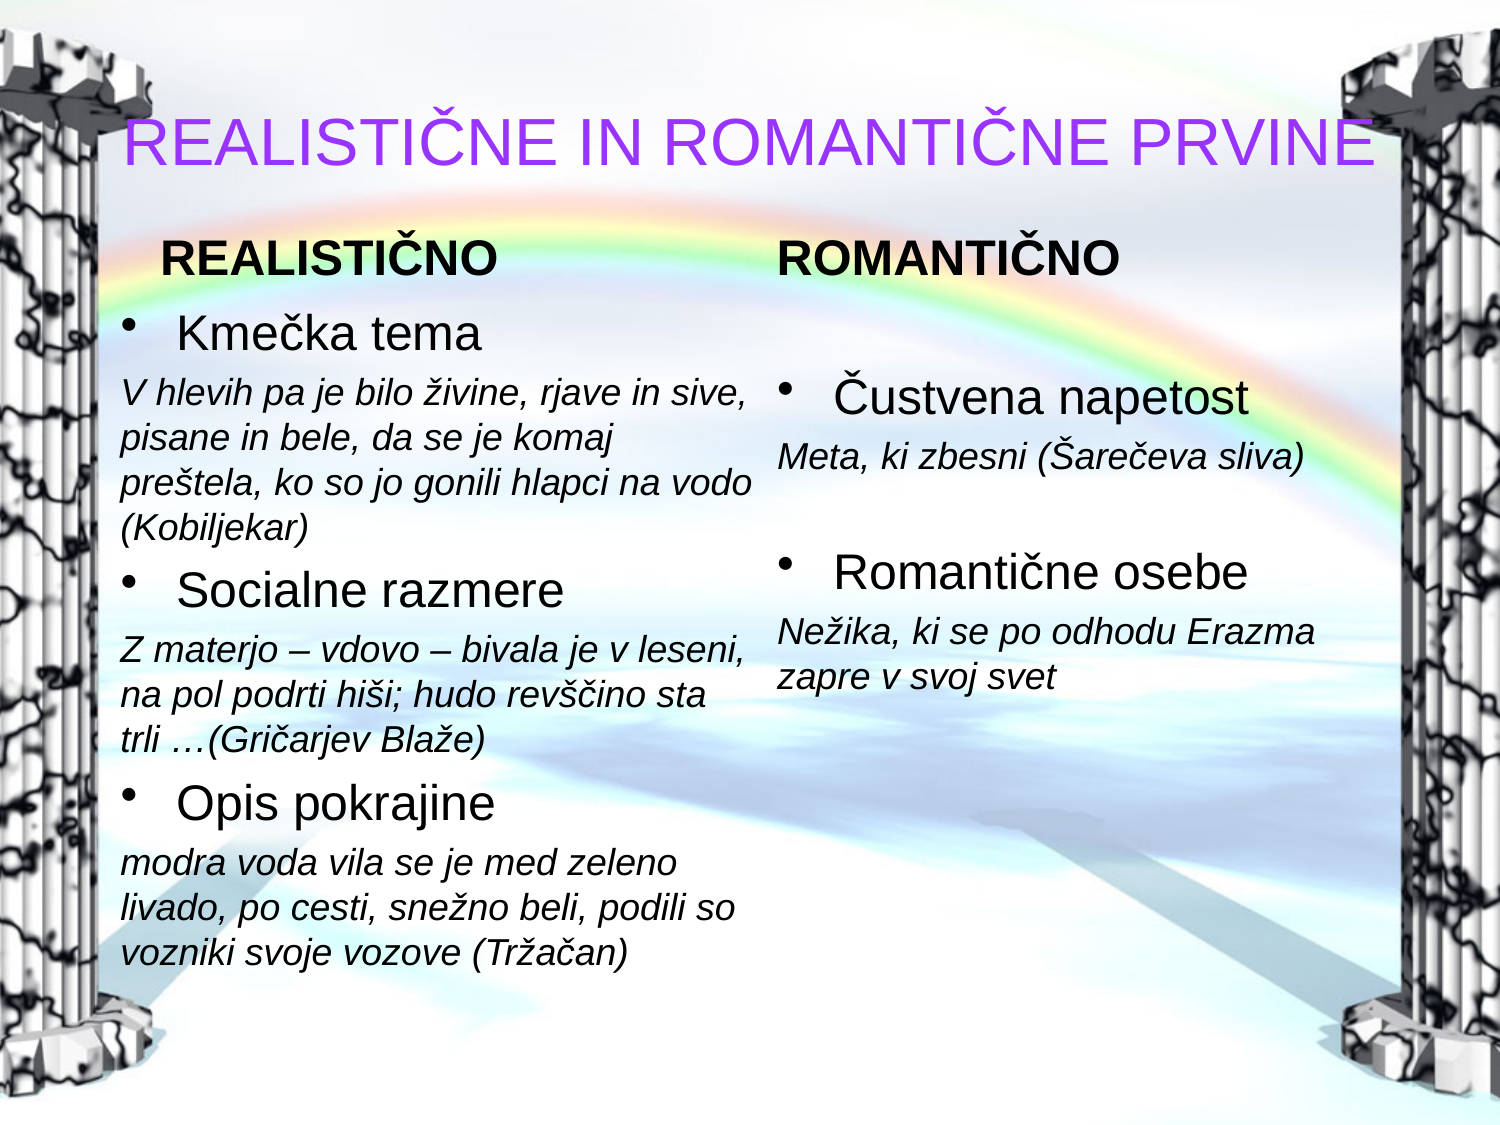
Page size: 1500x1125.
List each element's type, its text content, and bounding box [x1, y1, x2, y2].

picture [0, 0, 1500, 1125]
list Kmečka tema V hlevih pa je bilo živine, rjave in sive, pisane in bele, da se je komaj preštela, ko so jo gonili hlapci na vodo (Kobiljekar) Socialne razmere Z materjo – vdovo – bivala je v leseni, na pol podrti hiši; hudo revščino sta trli …(Gričarjev Blaže) Opis pokrajine modra voda vila se je med zeleno livado, po cesti, snežno beli, podili so vozniki svoje vozove (Tržačan) [105, 292, 769, 1125]
title REALISTIČNE IN ROMANTIČNE PRVINE [75, 45, 1425, 233]
list ROMANTIČNO [761, 187, 1425, 293]
list REALISTIČNO [117, 187, 761, 292]
list Čustvena napetost Meta, ki zbesni (Šarečeva sliva) Romantične osebe Nežika, ki se po odhodu Erazma zapre v svoj svet [761, 356, 1425, 1005]
